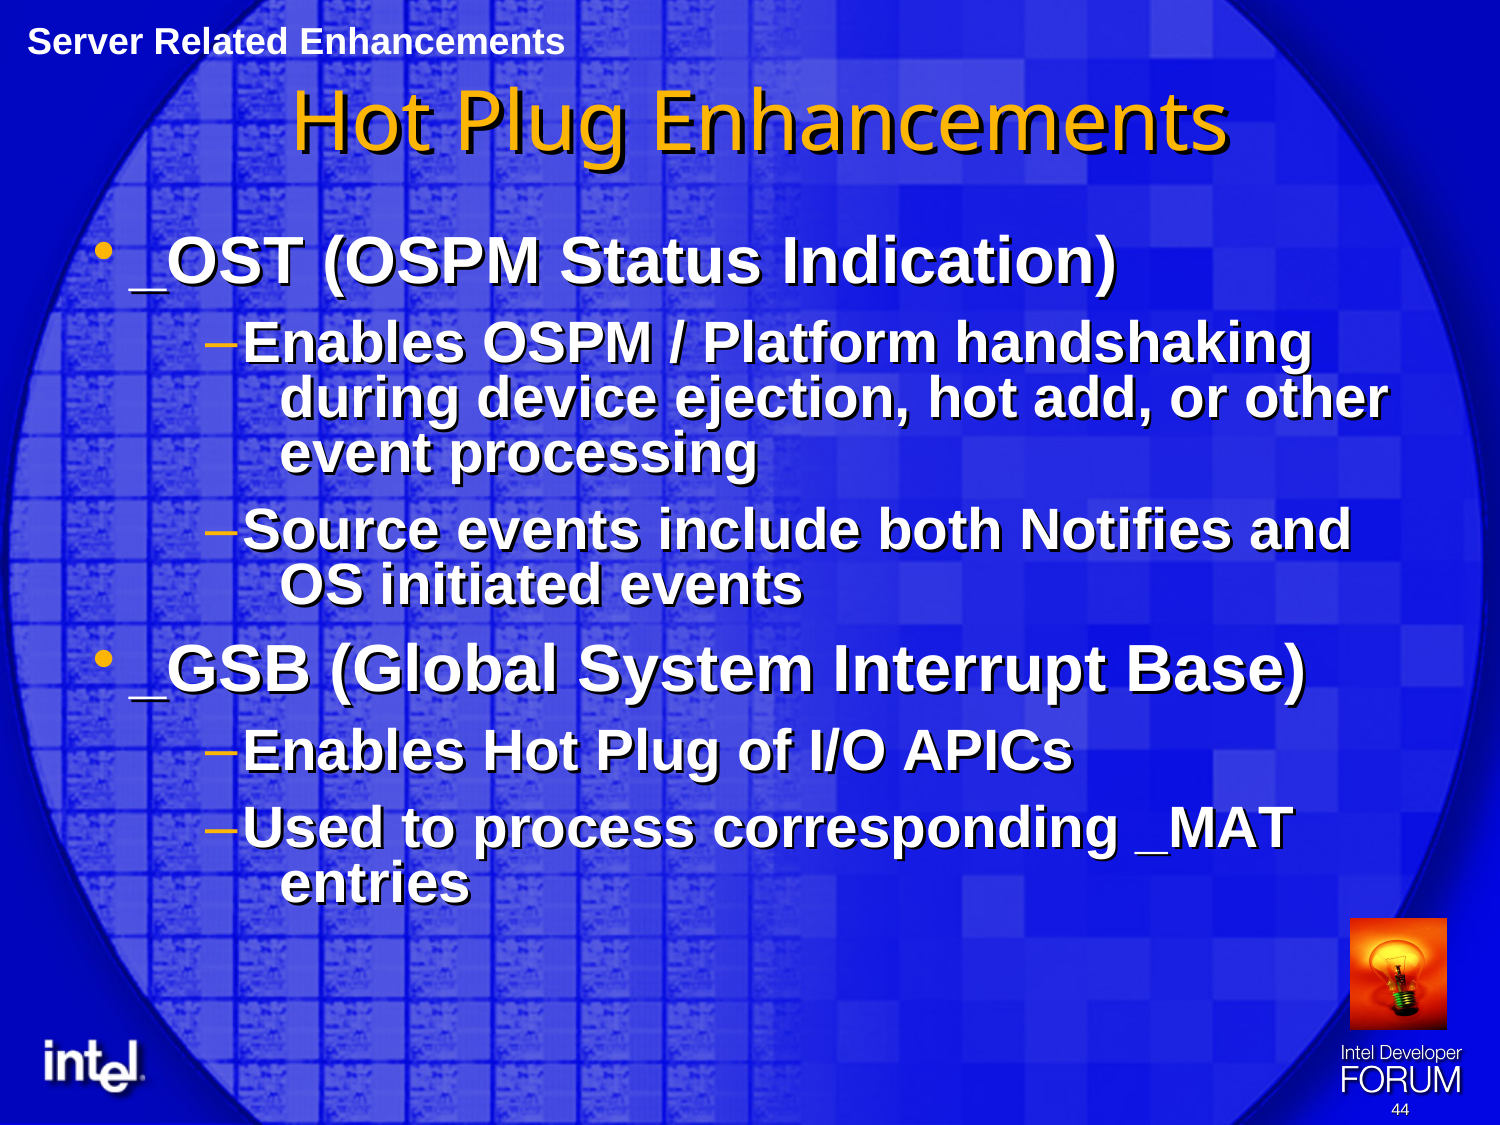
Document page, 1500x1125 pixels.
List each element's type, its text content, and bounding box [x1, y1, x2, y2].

picture [0, 0, 1500, 1125]
text_box Server Related Enhancements [12, 12, 585, 71]
